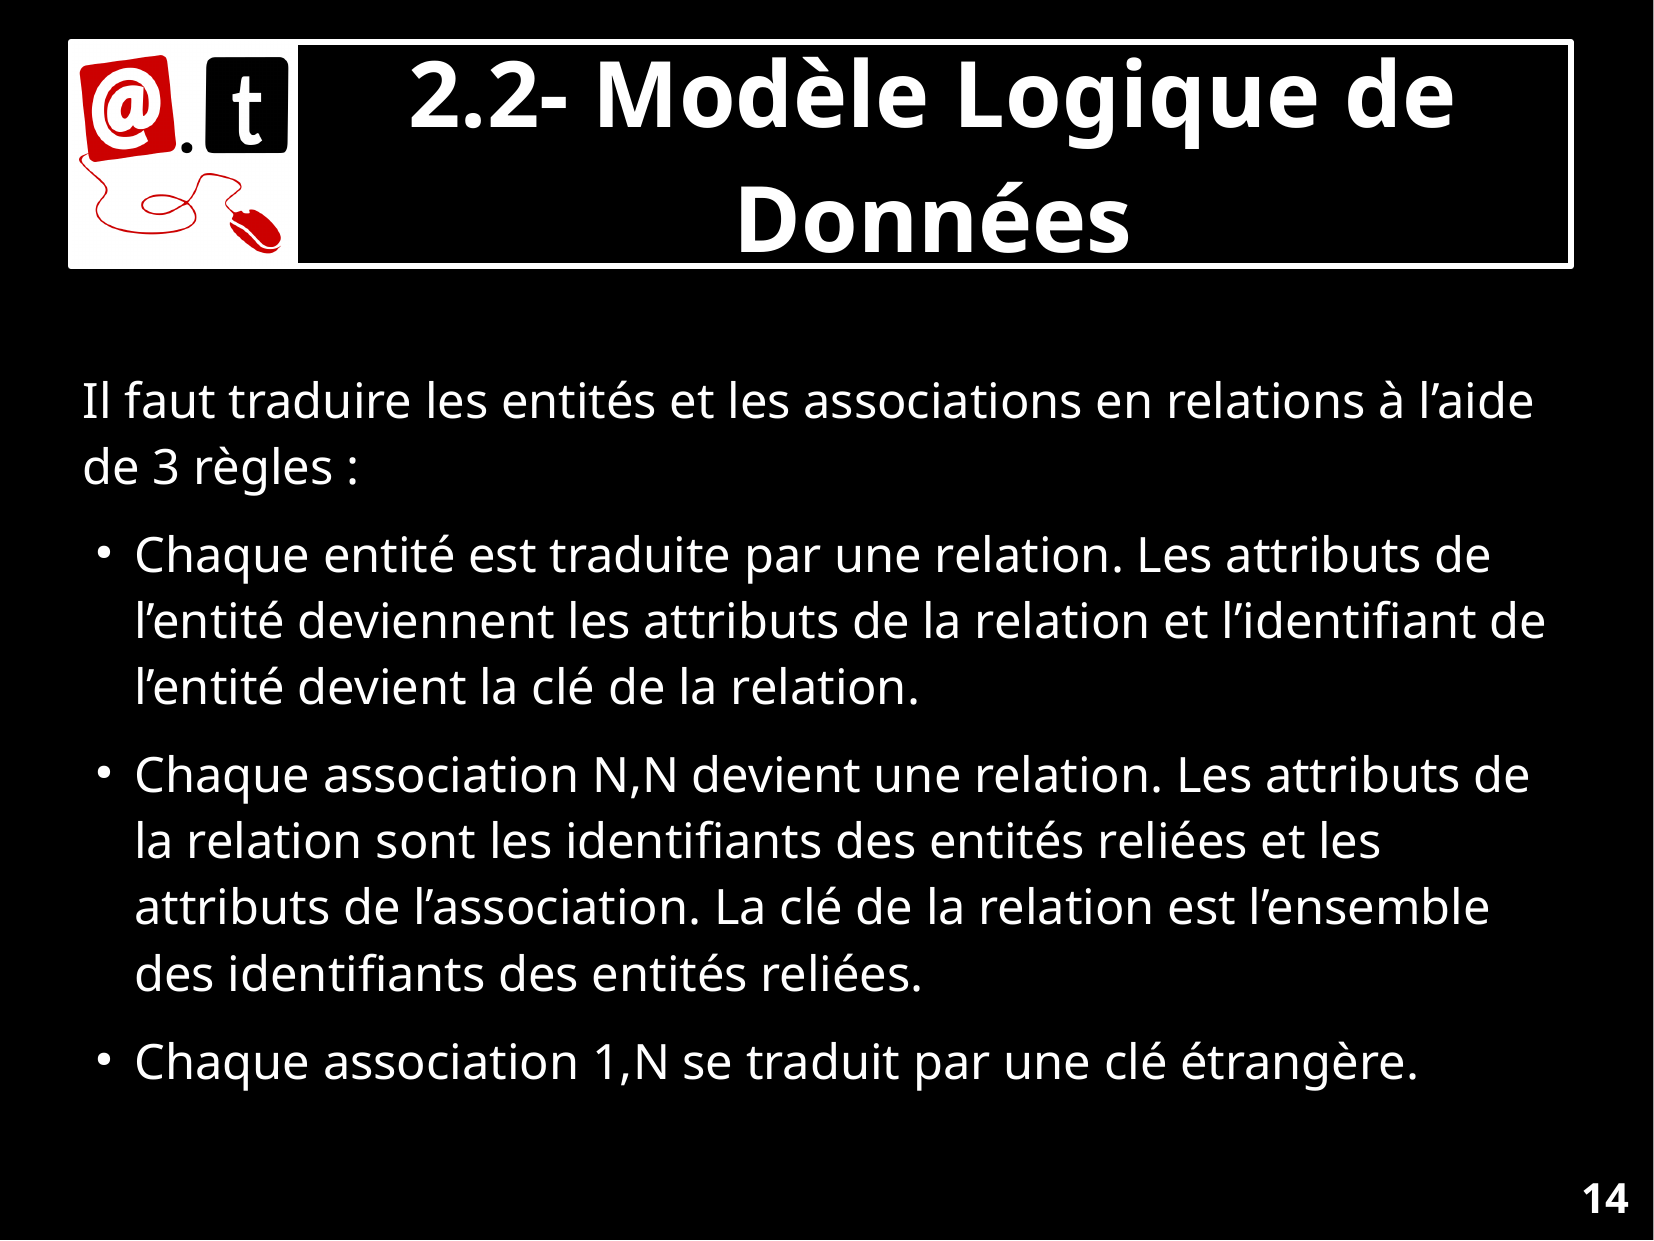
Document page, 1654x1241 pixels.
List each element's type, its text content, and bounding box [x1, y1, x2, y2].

title 2.2- Modèle Logique de Données [295, 41, 1571, 267]
list Il faut traduire les entités et les associations en relations à l’aide de 3 règles : Chaque entité est traduite par une relation. Les attributs de l’entité deviennent les attributs de la relation et l’identifiant de l’entité devient la clé de la relation. Chaque association N,N devient une relation. Les attributs de la relation sont les identifiants des entités reliées et les attributs de l’association. La clé de la relation est l’ensemble des identifiants des entités reliées. Chaque association 1,N se traduit par une clé étrangère. [82, 366, 1571, 1099]
picture [72, 43, 292, 266]
